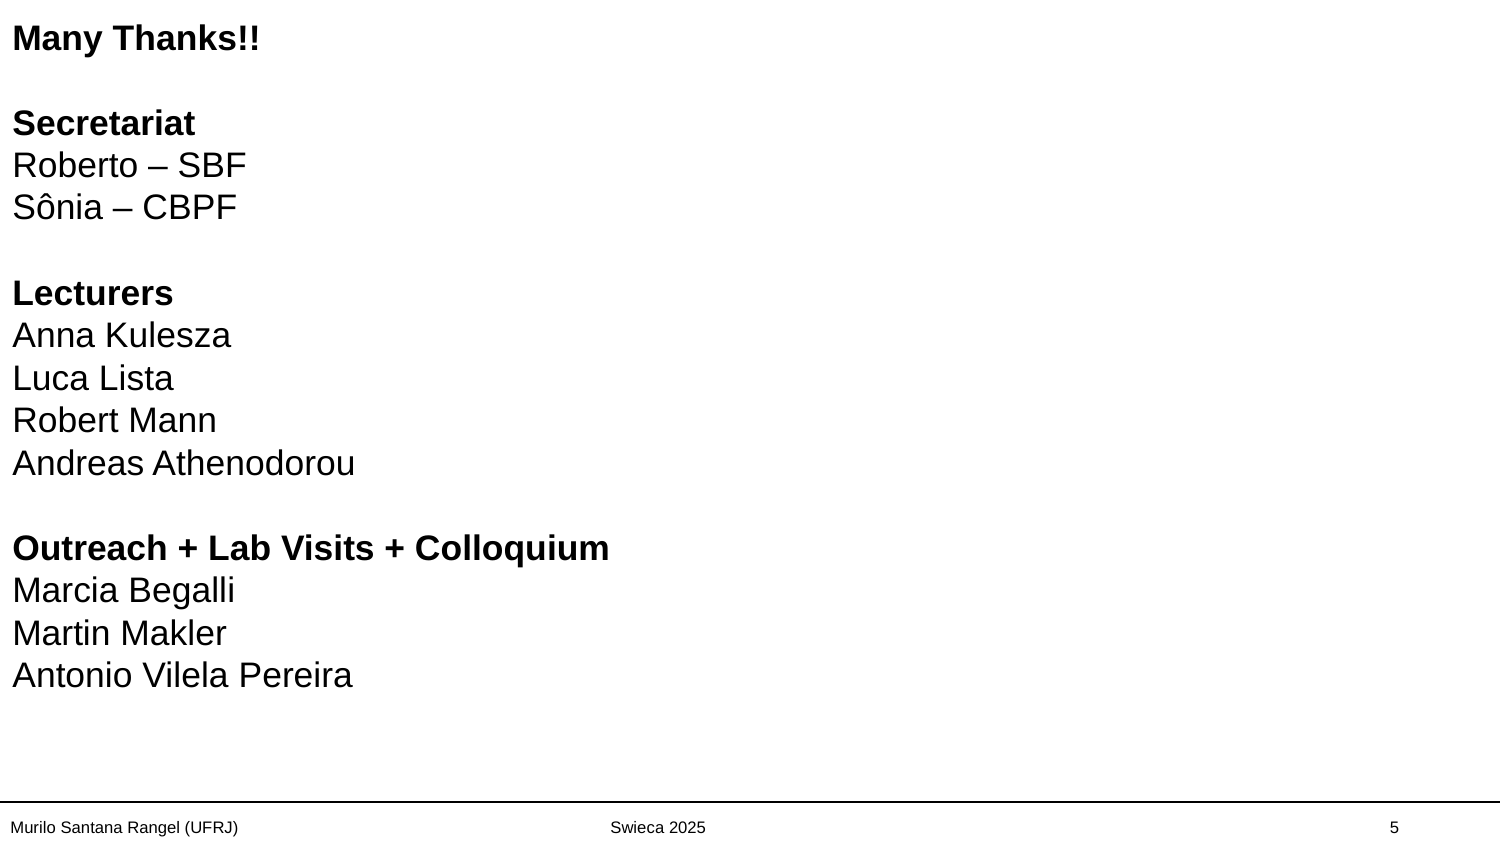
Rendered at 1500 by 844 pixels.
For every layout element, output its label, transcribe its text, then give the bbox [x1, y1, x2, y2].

text_box Many Thanks!! Secretariat Roberto – SBF Sônia – CBPF Lecturers Anna Kulesza Luca Lista Robert Mann Andreas Athenodorou Outreach + Lab Visits + Colloquium Marcia Begalli Martin Makler Antonio Vilela Pereira [0, 8, 1500, 150]
